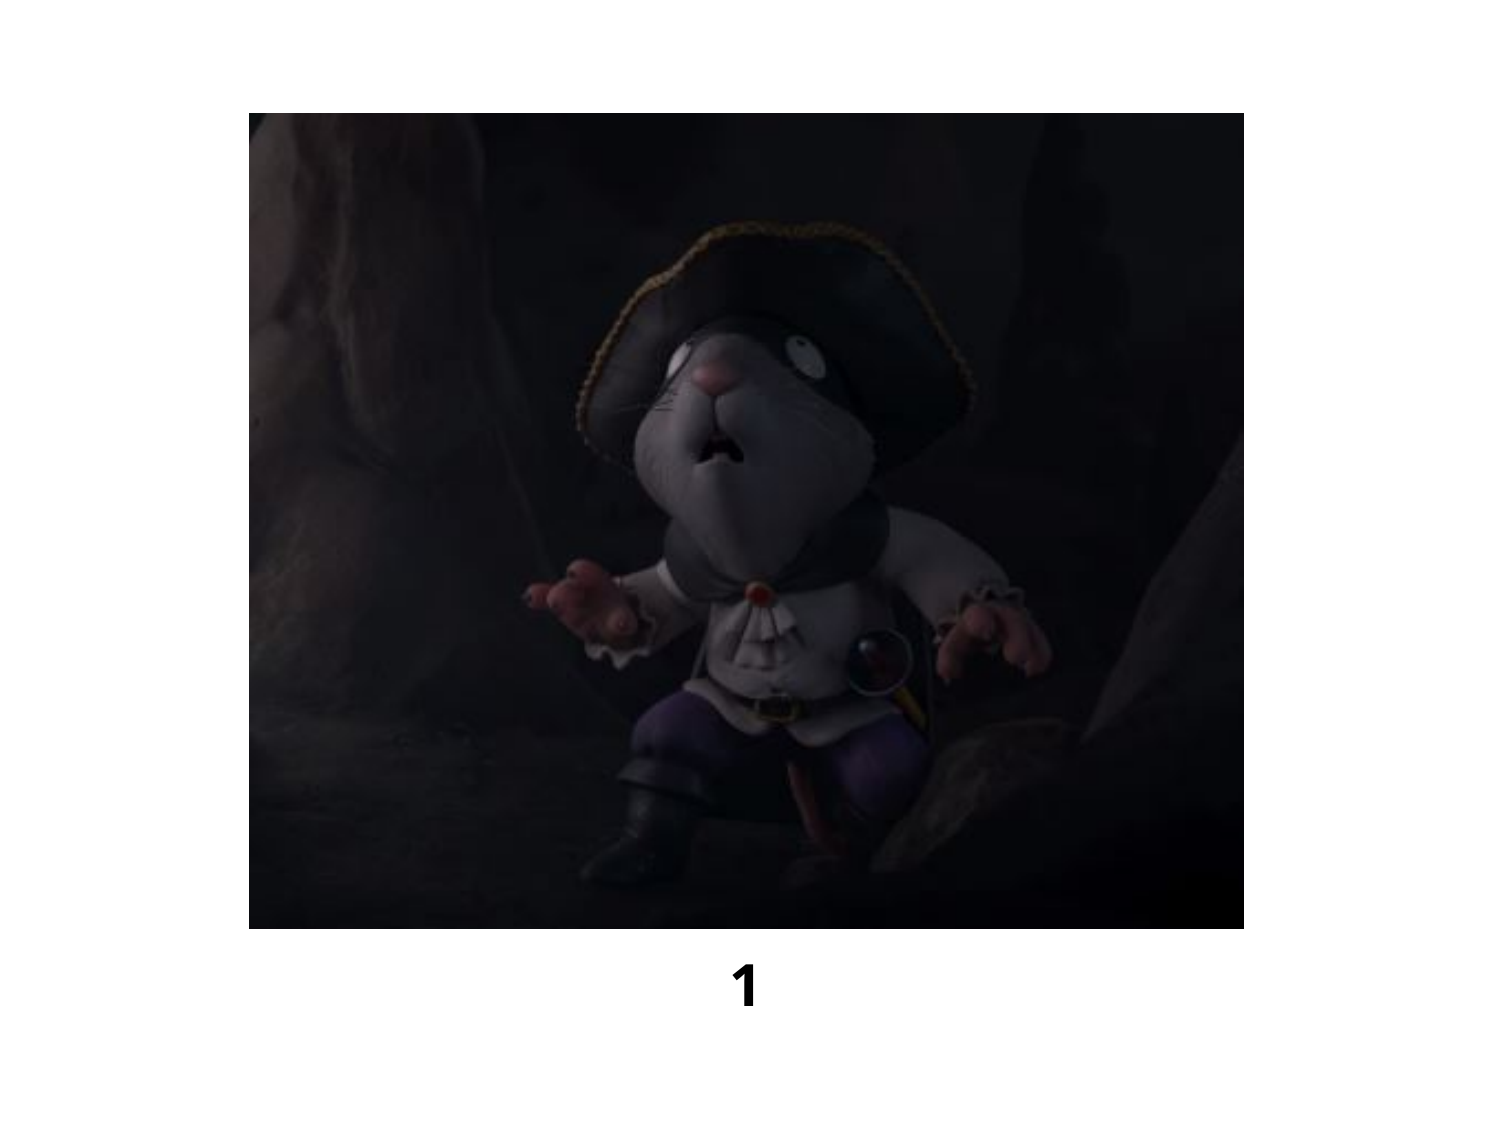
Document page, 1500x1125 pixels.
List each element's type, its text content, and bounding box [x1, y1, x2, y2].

picture [249, 113, 1244, 929]
text_box 1 [578, 940, 915, 1026]
